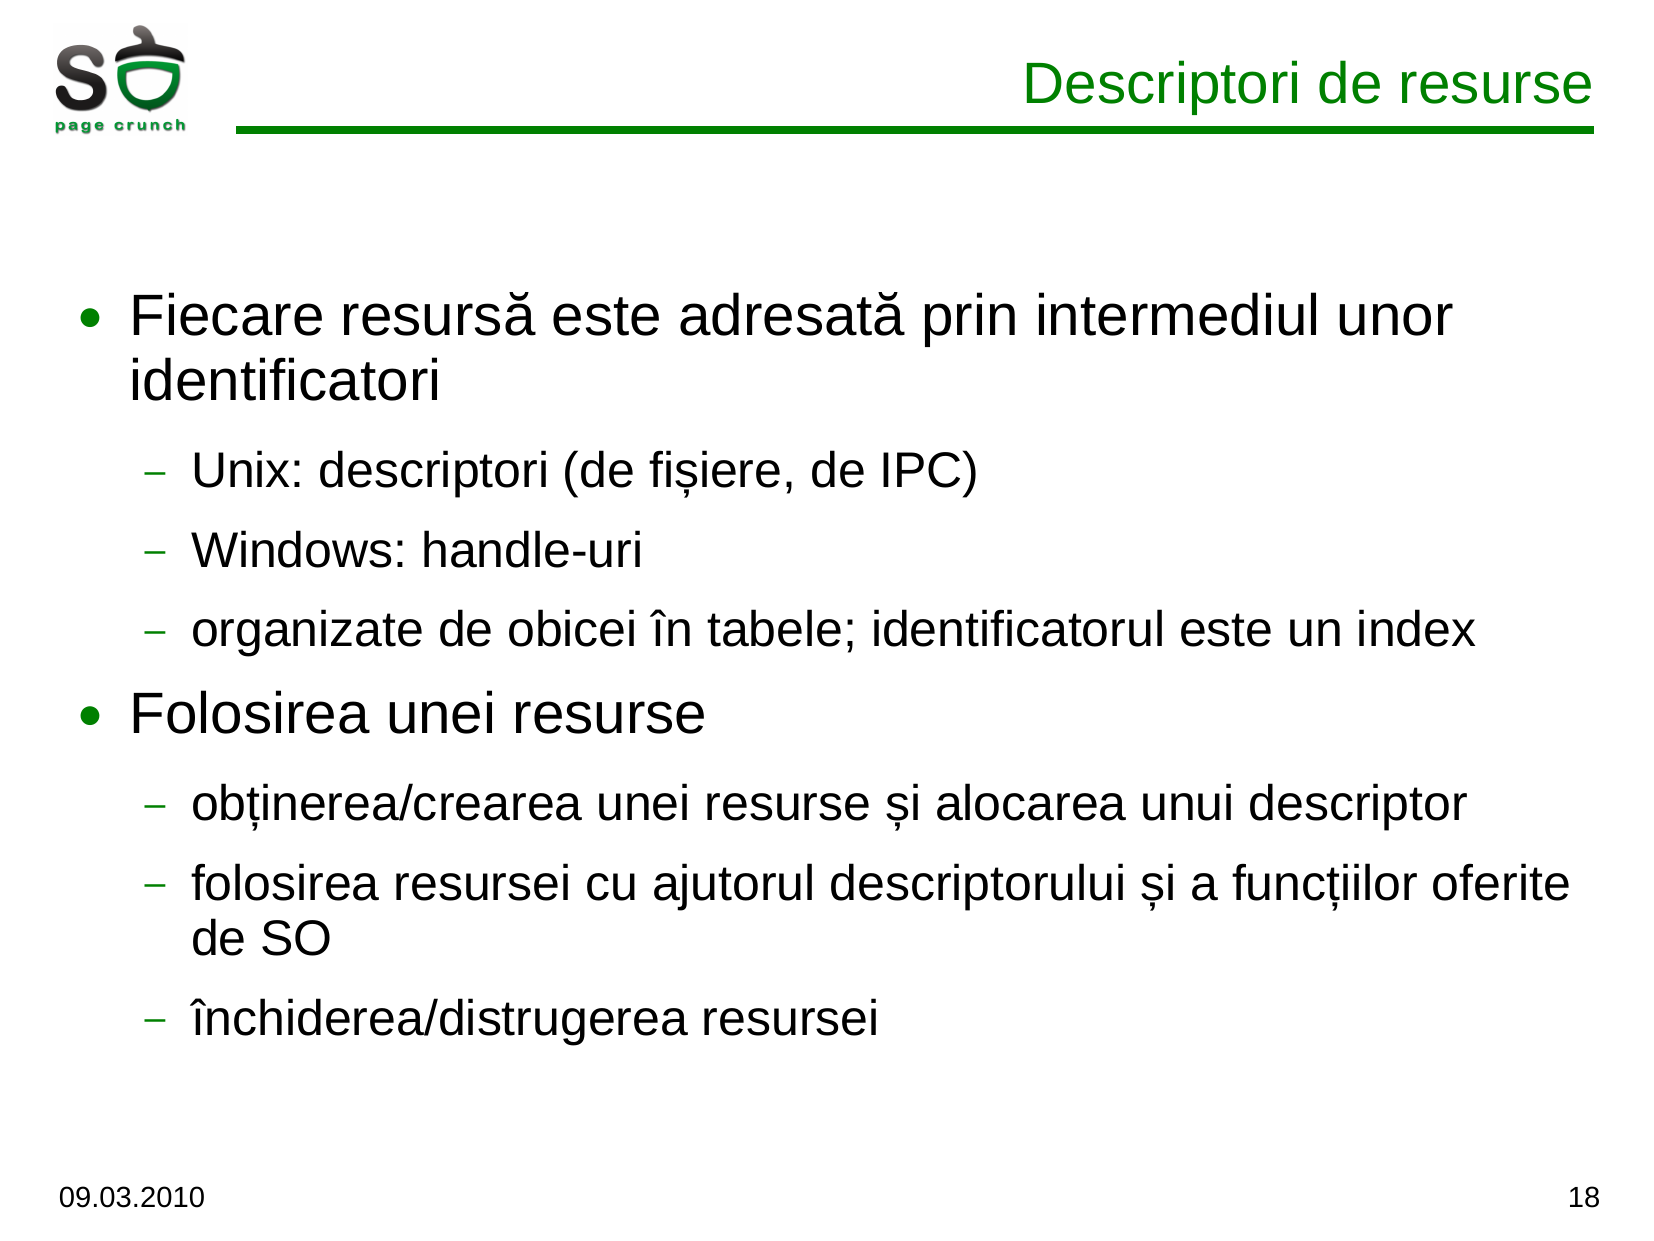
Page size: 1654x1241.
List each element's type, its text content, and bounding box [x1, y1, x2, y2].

list Fiecare resursă este adresată prin intermediul unor identificatori Unix: descriptori (de fișiere, de IPC) Windows: handle-uri organizate de obicei în tabele; identificatorul este un index Folosirea unei resurse obținerea/crearea unei resurse și alocarea unui descriptor folosirea resursei cu ajutorul descriptorului și a funcțiilor oferite de SO închiderea/distrugerea resursei [59, 177, 1595, 1152]
picture [53, 23, 188, 136]
title Descriptori de resurse [236, 49, 1595, 119]
